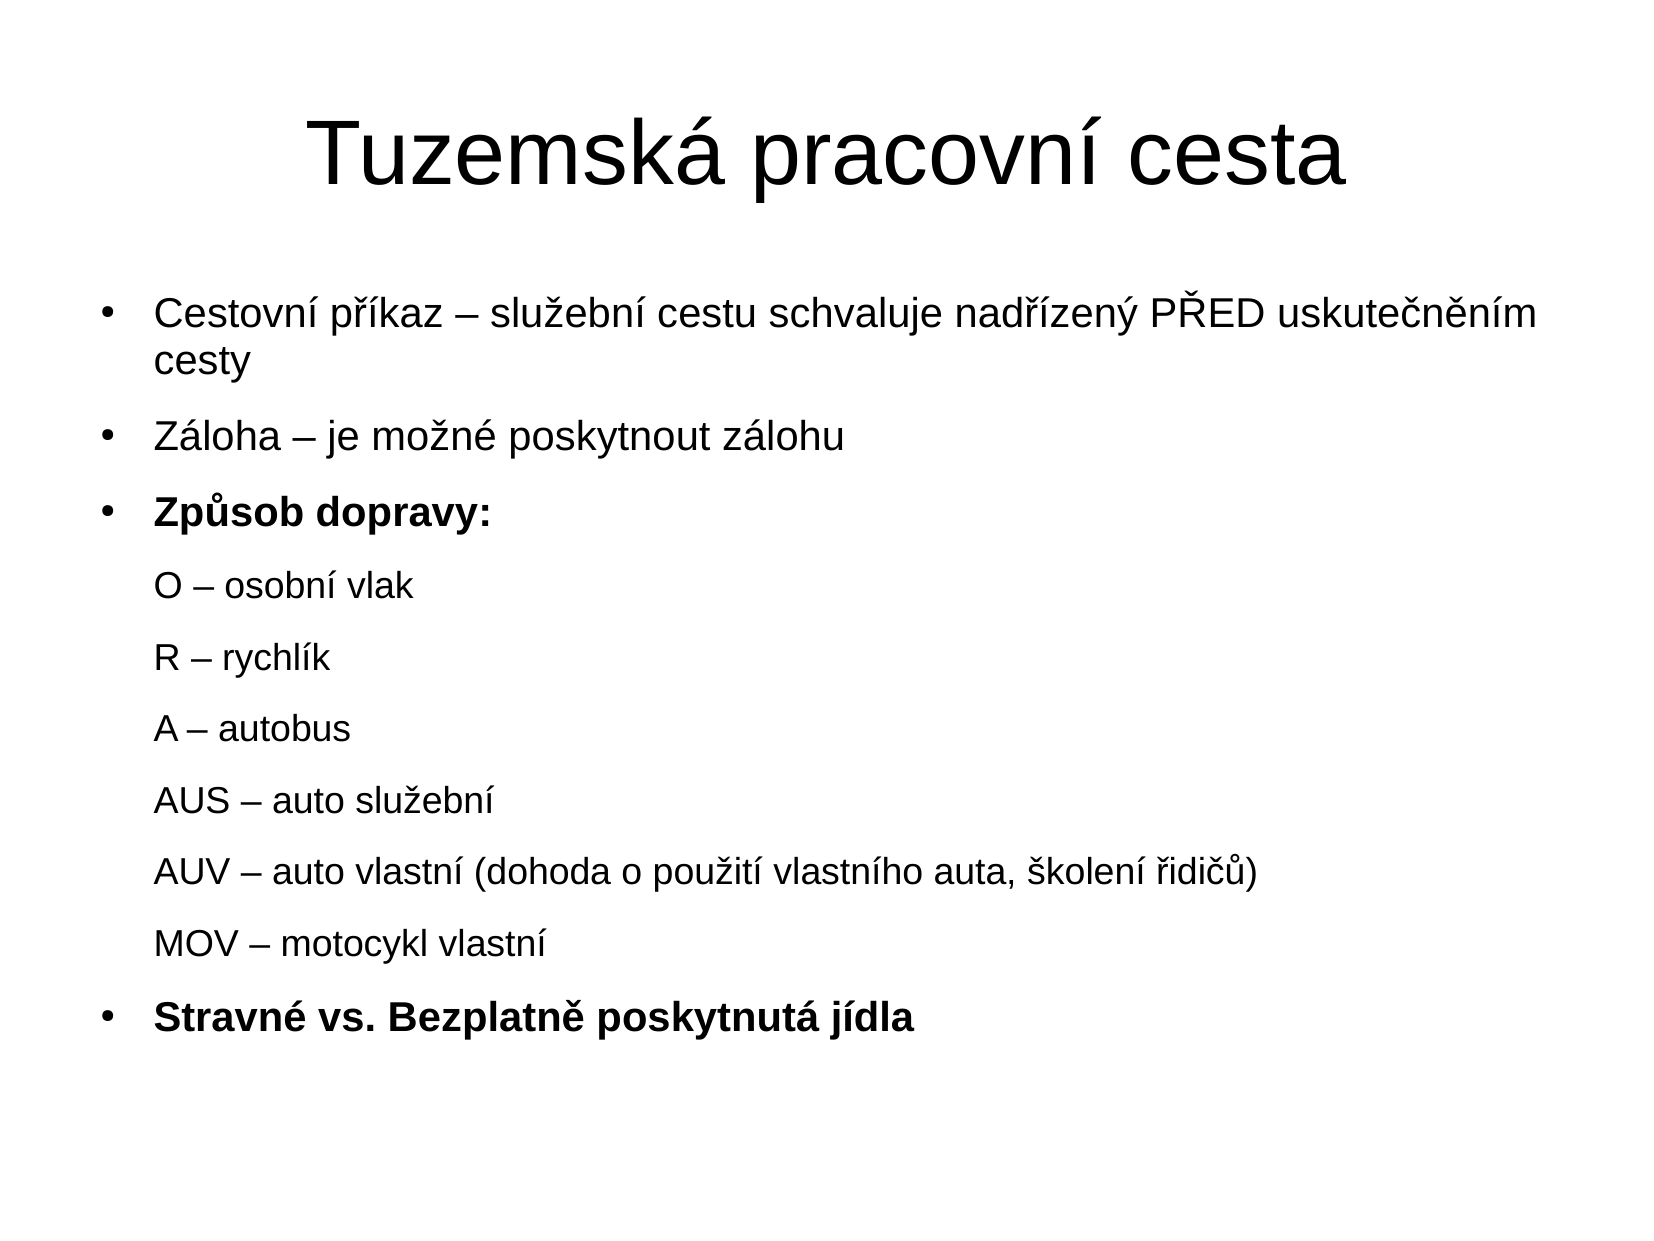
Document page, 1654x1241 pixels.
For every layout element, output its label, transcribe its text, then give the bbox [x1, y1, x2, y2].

title Tuzemská pracovní cesta [82, 49, 1571, 257]
list Cestovní příkaz – služební cestu schvaluje nadřízený PŘED uskutečněním cesty Záloha – je možné poskytnout zálohu Způsob dopravy: O – osobní vlak R – rychlík A – autobus AUS – auto služební AUV – auto vlastní (dohoda o použití vlastního auta, školení řidičů) MOV – motocykl vlastní Stravné vs. Bezplatně poskytnutá jídla [82, 290, 1571, 1182]
